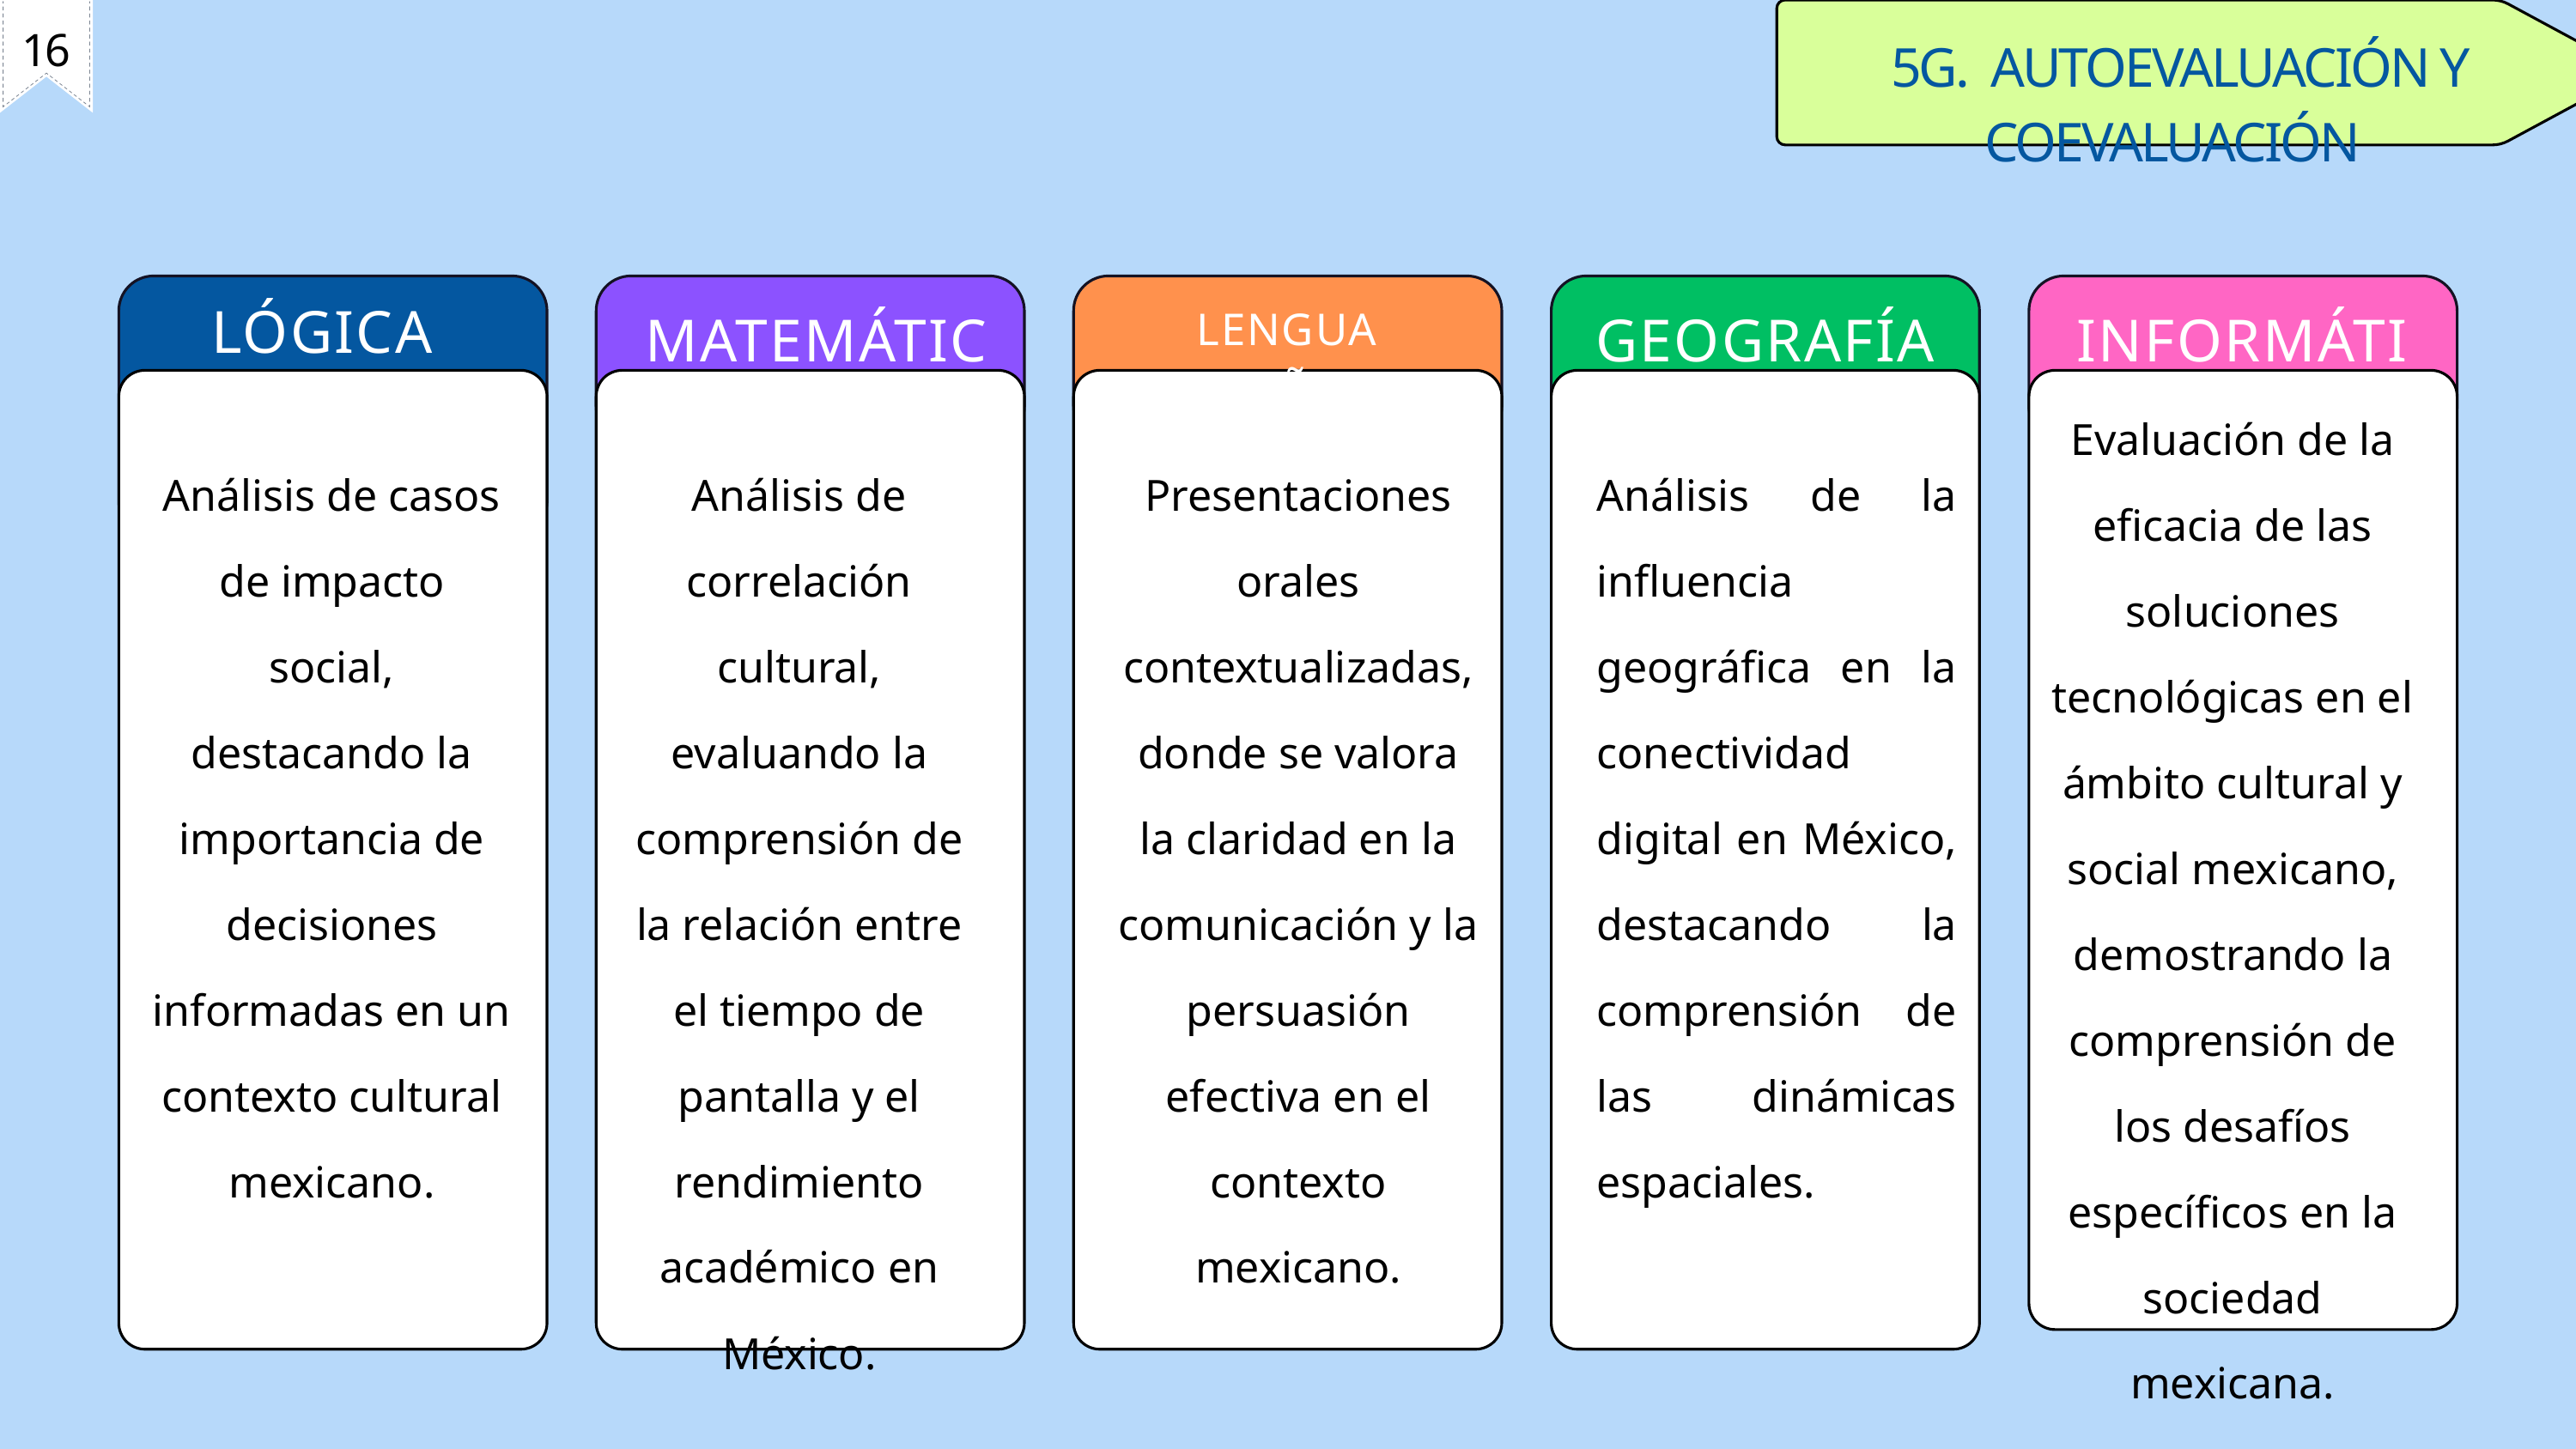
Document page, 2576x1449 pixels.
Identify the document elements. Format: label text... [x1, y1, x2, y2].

text_box INFORMÁTICA [2063, 291, 2422, 371]
text_box 16 [5, 12, 88, 71]
text_box GEOGRAFÍA [1586, 291, 1945, 371]
text_box 5G. AUTOEVALUACIÓN Y COEVALUACIÓN [1683, 22, 2576, 98]
text_box MATEMÁTICAS [639, 291, 996, 371]
text_box LENGUA ESPAÑOLA [1109, 293, 1467, 353]
text_box Evaluación de la eficacia de las soluciones tecnológicas en el ámbito cultural y social mexicano, demostrando la comprensión de los desafíos específicos en la sociedad mexicana. [2051, 378, 2435, 1403]
text_box LÓGICA [178, 282, 465, 362]
text_box Análisis de casos de impacto social, destacando la importancia de decisiones informadas en un contexto cultural mexicano. [152, 433, 513, 1201]
text_box Análisis de correlación cultural, evaluando la comprensión de la relación entre el tiempo de pantalla y el rendimiento académico en México. [635, 433, 996, 1373]
text_box Presentaciones orales contextualizadas, donde se valora la claridad en la comunicación y la persuasión efectiva en el contexto mexicano. [1118, 433, 1479, 1449]
text_box [0, 0, 2576, 1449]
text_box Análisis de la influencia geográfica en la conectividad digital en México, destacando la comprensión de las dinámicas espaciales. [1596, 433, 1957, 1201]
